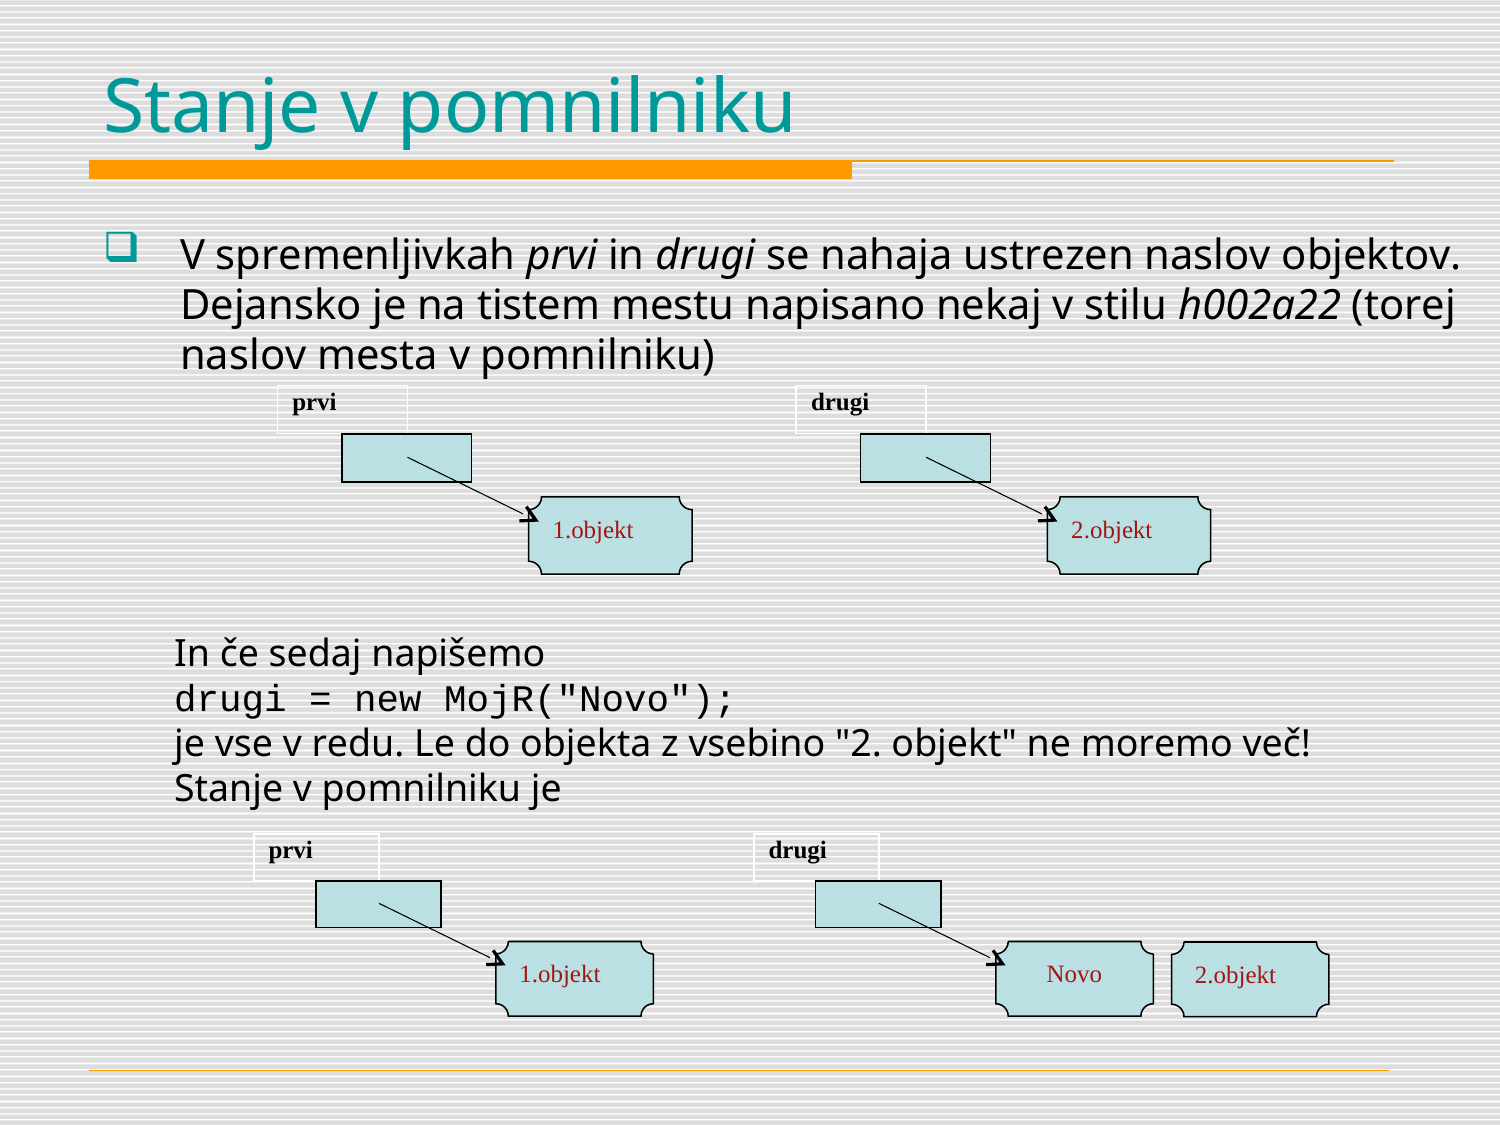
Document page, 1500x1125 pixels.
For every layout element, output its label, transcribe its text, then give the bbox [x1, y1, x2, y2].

text_box prvi [277, 385, 408, 434]
text_box prvi [253, 834, 380, 881]
text_box 1.objekt [528, 496, 693, 575]
text_box 2.objekt [1171, 941, 1329, 1017]
text_box [315, 880, 441, 928]
text_box drugi [796, 385, 927, 434]
text_box 2.objekt [1047, 496, 1211, 575]
text_box 1.objekt [495, 941, 654, 1017]
text_box drugi [753, 834, 879, 881]
picture [0, 0, 1500, 1125]
text_box Novo [995, 941, 1154, 1017]
text_box [815, 880, 941, 928]
title Stanje v pomnilniku [88, 42, 1401, 155]
text_box In če sedaj napišemo drugi = new MojR("Novo"); je vse v redu. Le do objekta z vsebino "2. objekt" ne moremo več! Stanje v pomnilniku je [159, 621, 1442, 817]
list V spremenljivkah prvi in drugi se nahaja ustrezen naslov objektov. Dejansko je na tistem mestu napisano nekaj v stilu h002a22 (torej naslov mesta v pomnilniku) [88, 220, 1483, 1059]
text_box [341, 434, 472, 483]
text_box [860, 434, 991, 483]
